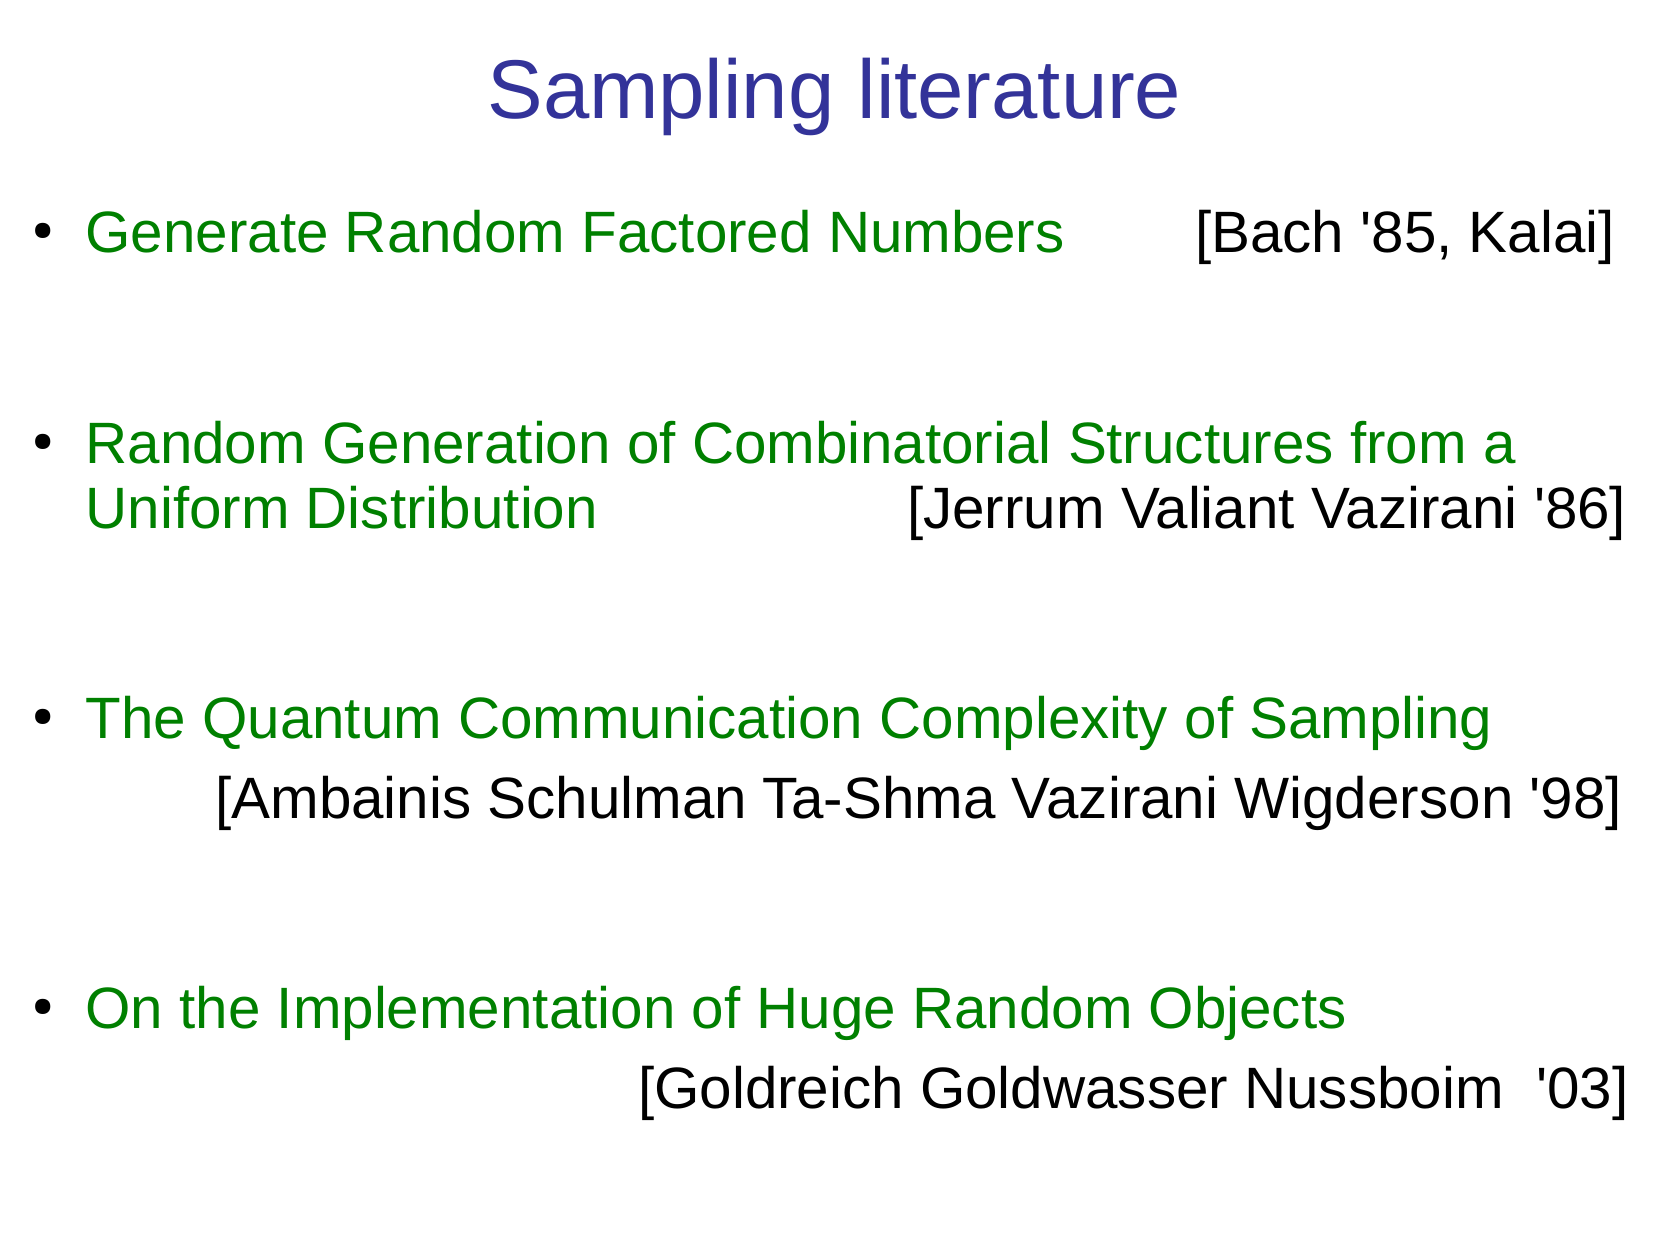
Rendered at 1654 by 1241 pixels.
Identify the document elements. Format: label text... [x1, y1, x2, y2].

title Sampling literature [131, 30, 1538, 151]
list Generate Random Factored Numbers [Bach '85, Kalai] Random Generation of Combinatorial Structures from a Uniform Distribution [Jerrum Valiant Vazirani '86] The Quantum Communication Complexity of Sampling [Ambainis Schulman Ta-Shma Vazirani Wigderson '98] On the Implementation of Huge Random Objects [Goldreich Goldwasser Nussboim '03] [0, 112, 1647, 1238]
